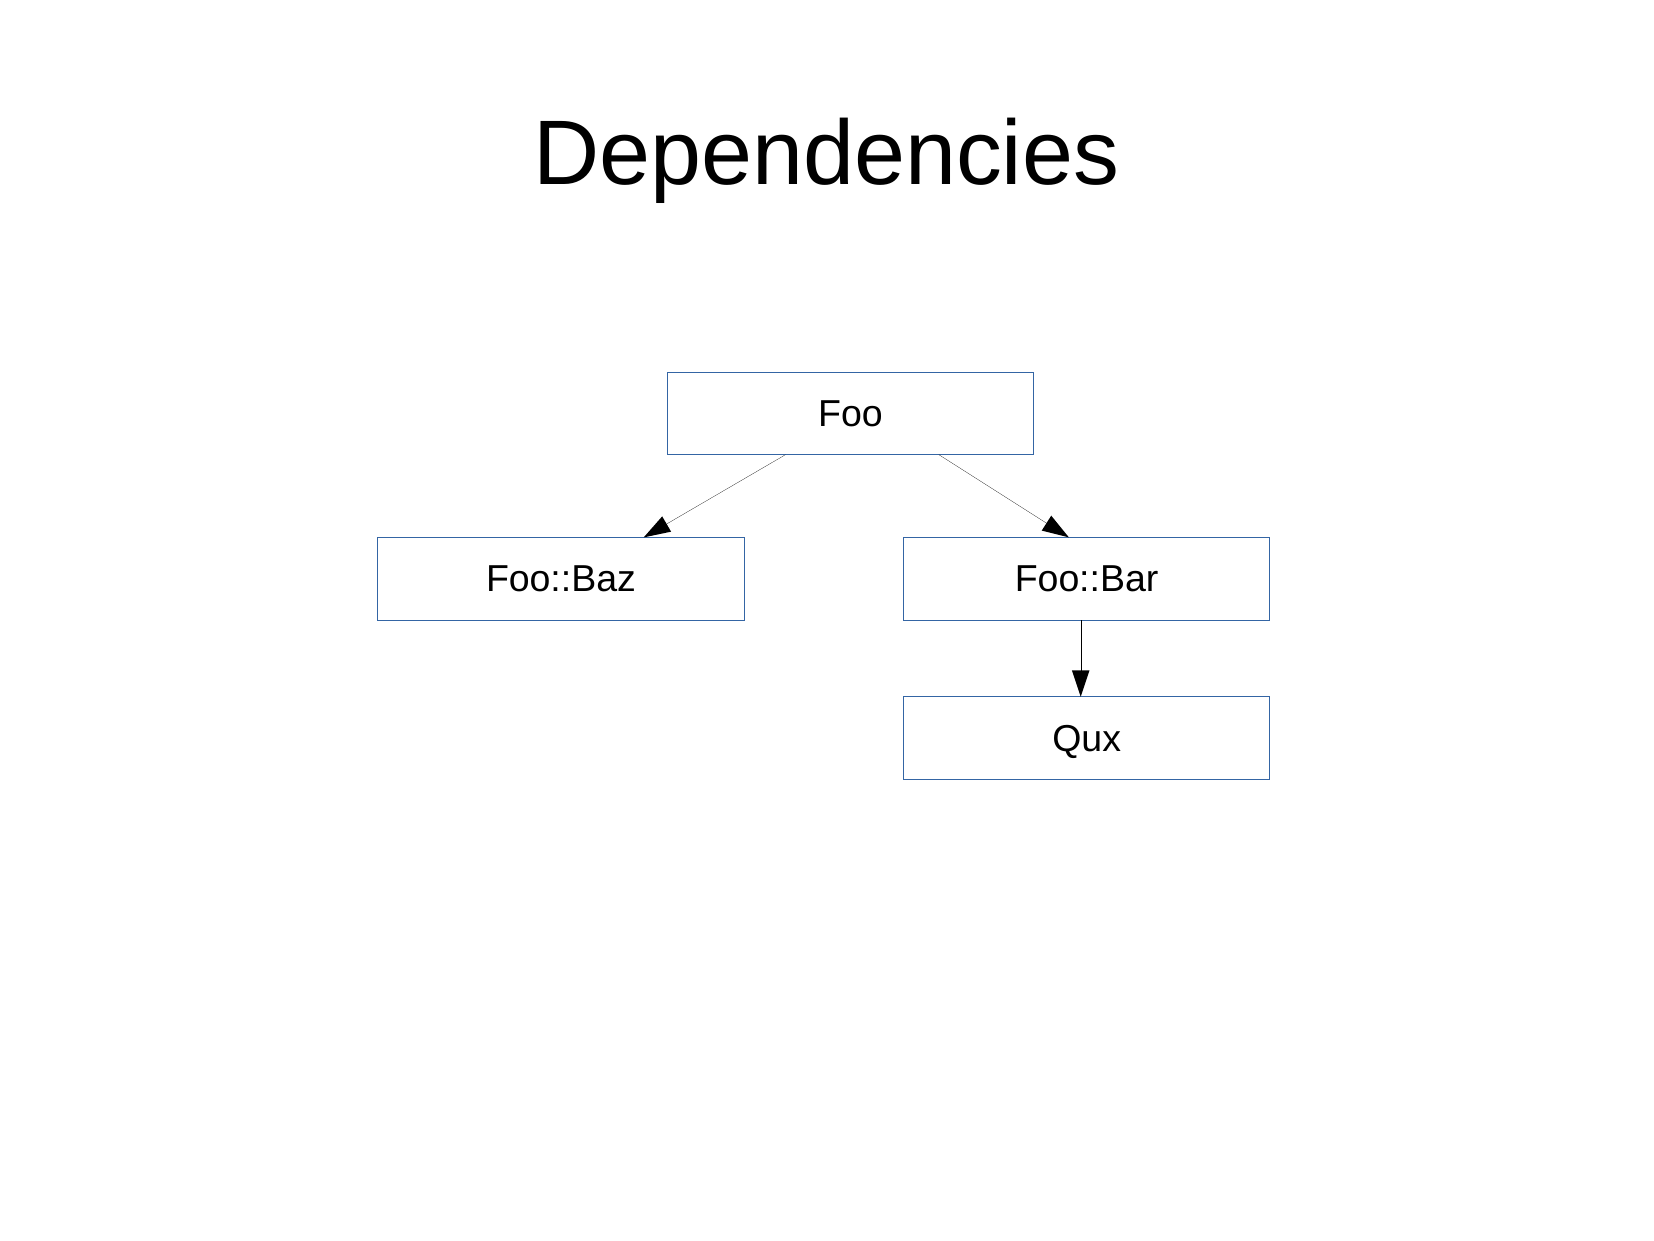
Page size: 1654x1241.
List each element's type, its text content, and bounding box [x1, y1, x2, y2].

text_box Qux [903, 696, 1270, 780]
title Dependencies [82, 49, 1571, 257]
text_box Foo [667, 372, 1034, 455]
text_box Foo::Bar [903, 537, 1270, 621]
text_box Foo::Baz [377, 537, 745, 621]
